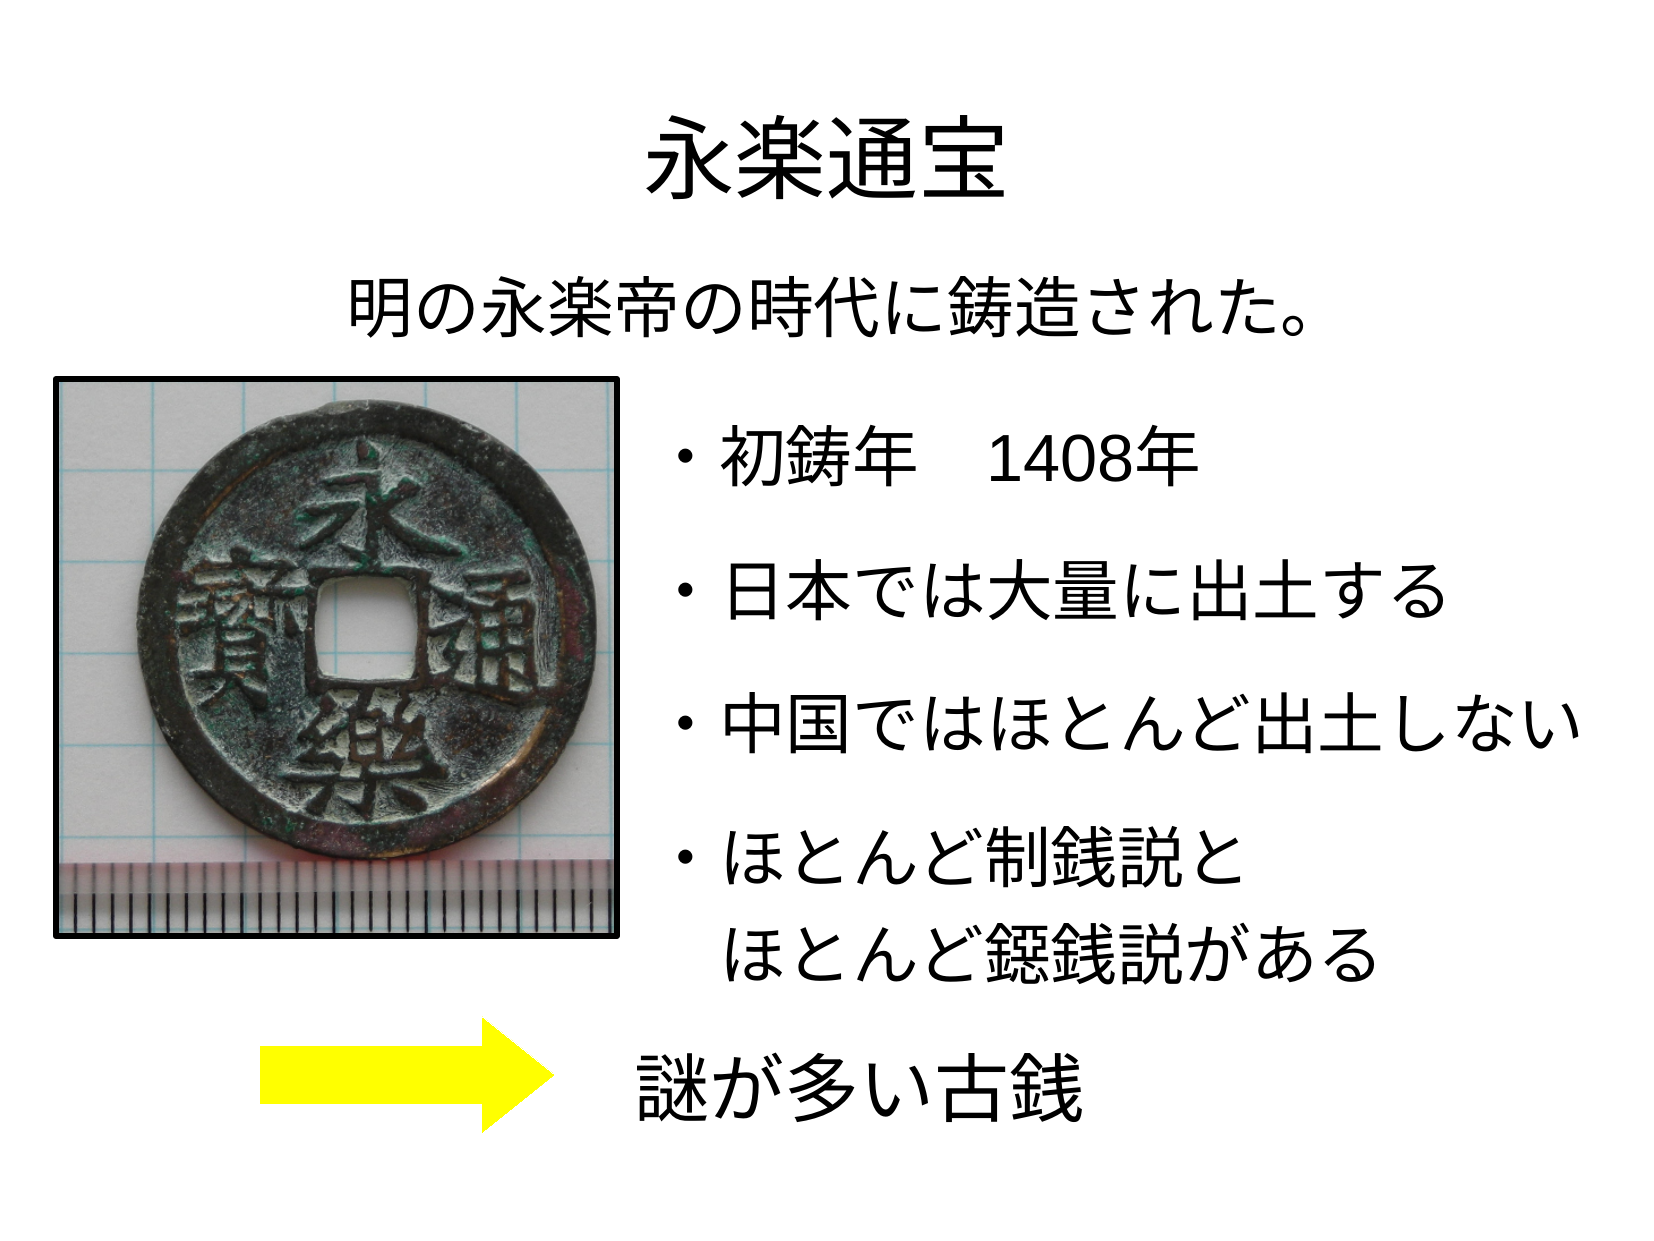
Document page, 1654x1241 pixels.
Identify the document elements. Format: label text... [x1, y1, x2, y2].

text_box [259, 1015, 556, 1134]
text_box ・初鋳年 1408年 ・日本では大量に出土する ・中国ではほとんど出土しない ・ほとんど制銭説と ほとんど鐚銭説がある [637, 396, 1654, 1063]
picture [58, 382, 615, 934]
text_box 謎が多い古銭 [620, 1021, 1365, 1135]
title 永楽通宝 [82, 56, 1571, 250]
subtitle 明の永楽帝の時代に鋳造された。 [94, 236, 1601, 371]
